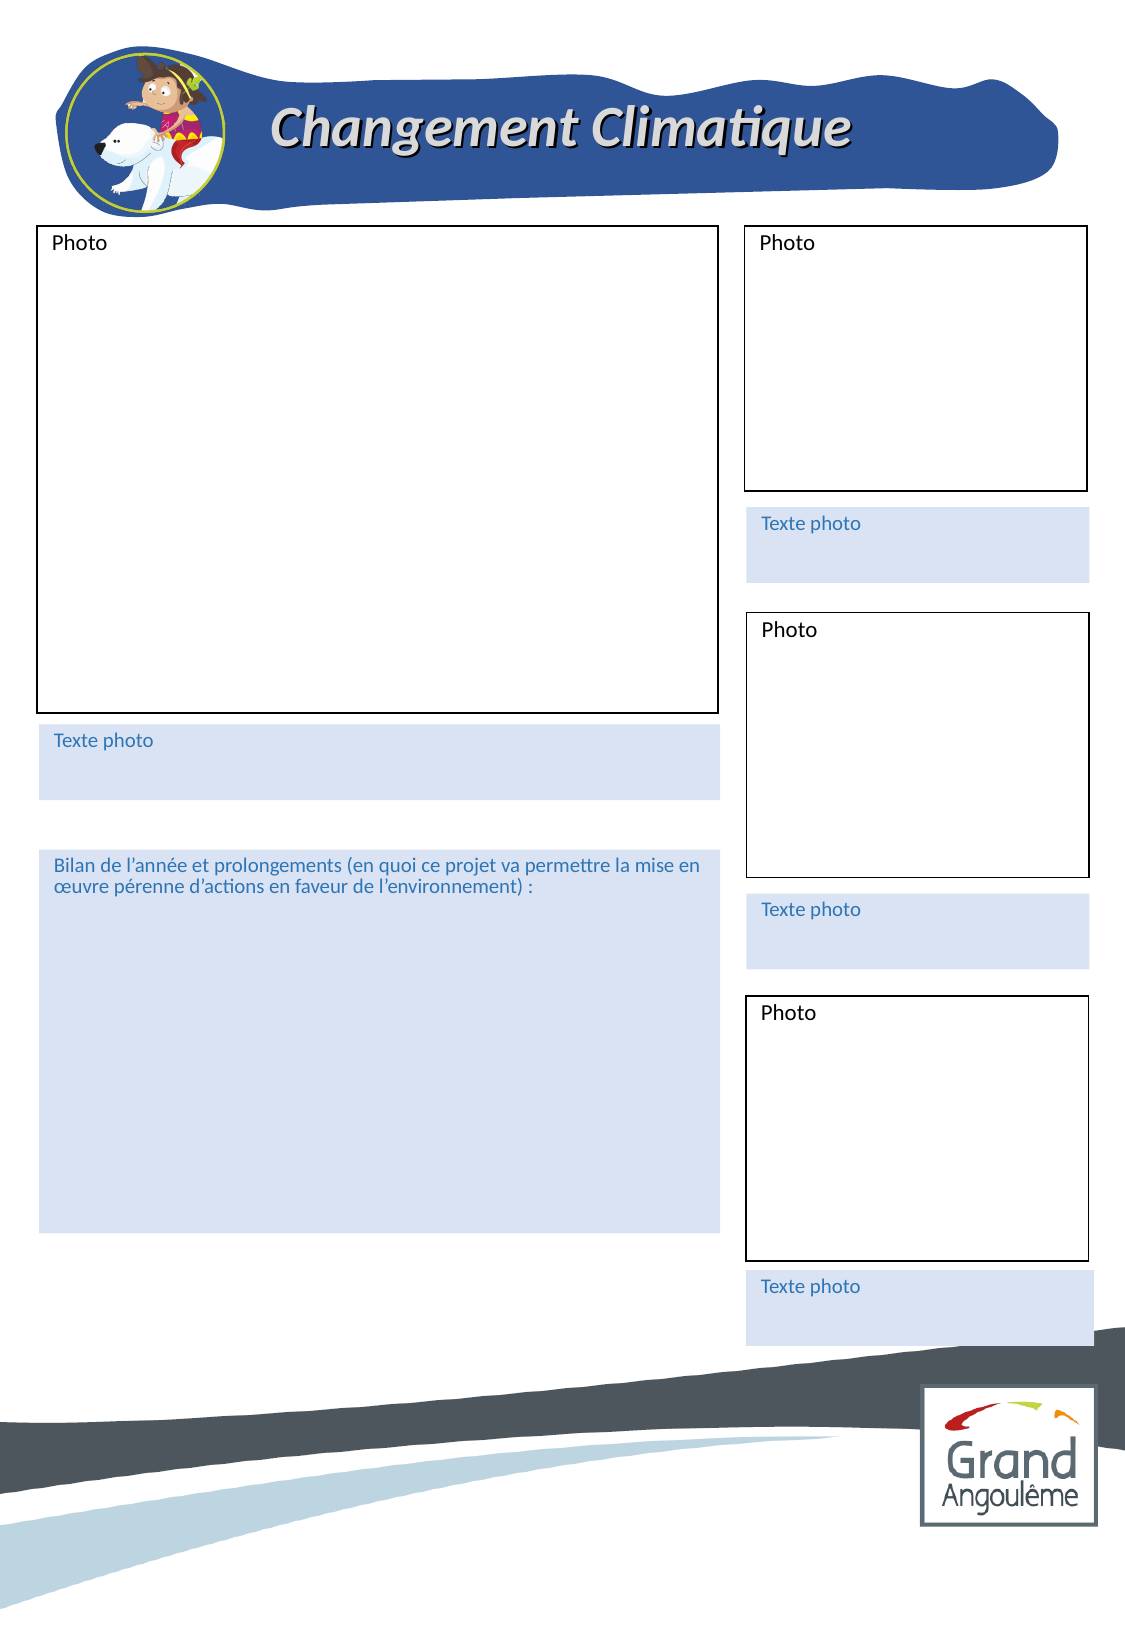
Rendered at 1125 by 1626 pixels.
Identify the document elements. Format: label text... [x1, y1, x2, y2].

text_box Texte photo [39, 724, 721, 801]
text_box Texte photo [745, 1270, 1095, 1346]
text_box Photo [36, 225, 718, 714]
picture [52, 42, 236, 226]
picture [0, 1312, 1125, 1625]
text_box Texte photo [746, 507, 1090, 583]
text_box Texte photo [746, 893, 1090, 970]
text_box Photo [745, 995, 1089, 1261]
text_box Changement Climatique [236, 69, 1059, 211]
text_box Bilan de l’année et prolongements (en quoi ce projet va permettre la mise en œuvre pérenne d’actions en faveur de l’environnement) : [39, 849, 721, 1234]
text_box Photo [746, 612, 1090, 878]
text_box Photo [744, 225, 1088, 491]
